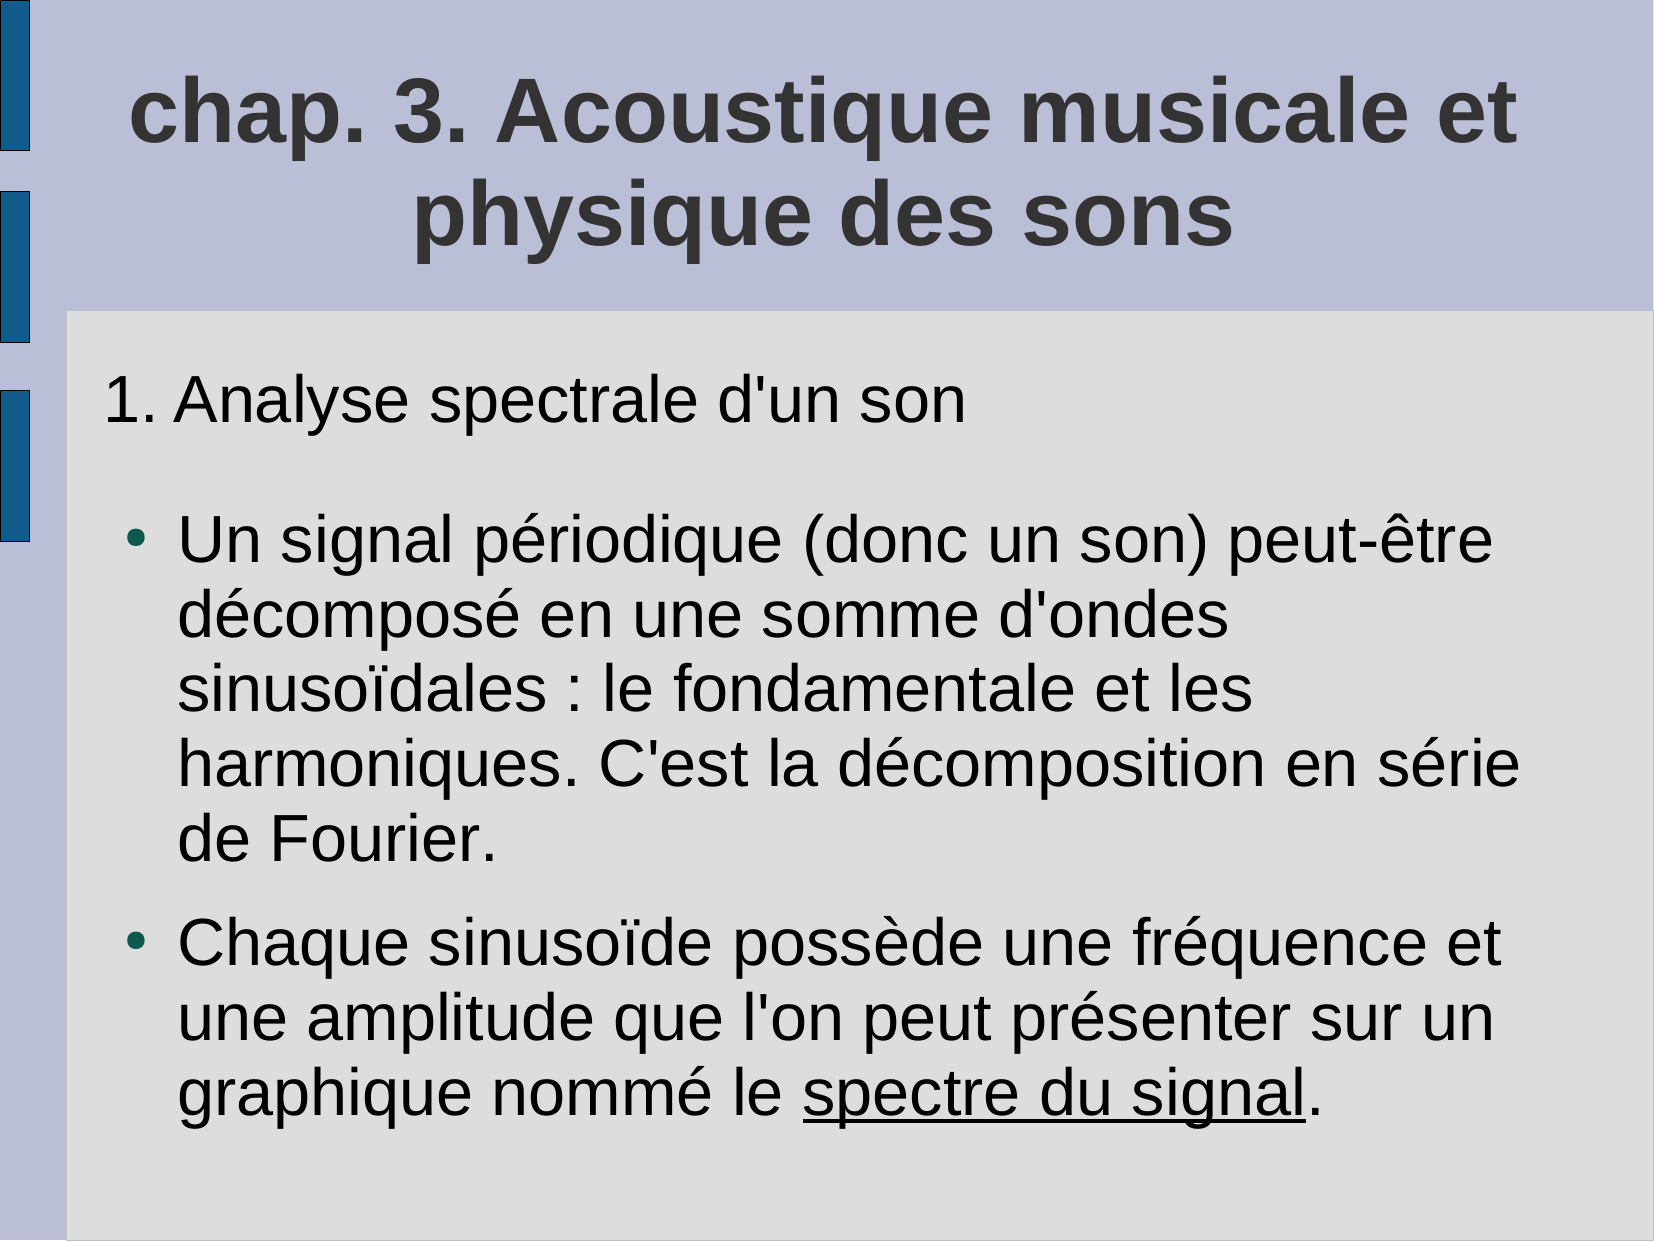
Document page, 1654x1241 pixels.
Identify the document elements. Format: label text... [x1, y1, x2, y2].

text_box 1. Analyse spectrale d'un son [88, 354, 1565, 444]
title chap. 3. Acoustique musicale et physique des sons [118, 58, 1531, 266]
list Un signal périodique (donc un son) peut-être décomposé en une somme d'ondes sinusoïdales : le fondamentale et les harmoniques. C'est la décomposition en série de Fourier. Chaque sinusoïde possède une fréquence et une amplitude que l'on peut présenter sur un graphique nommé le spectre du signal. [106, 501, 1595, 1182]
